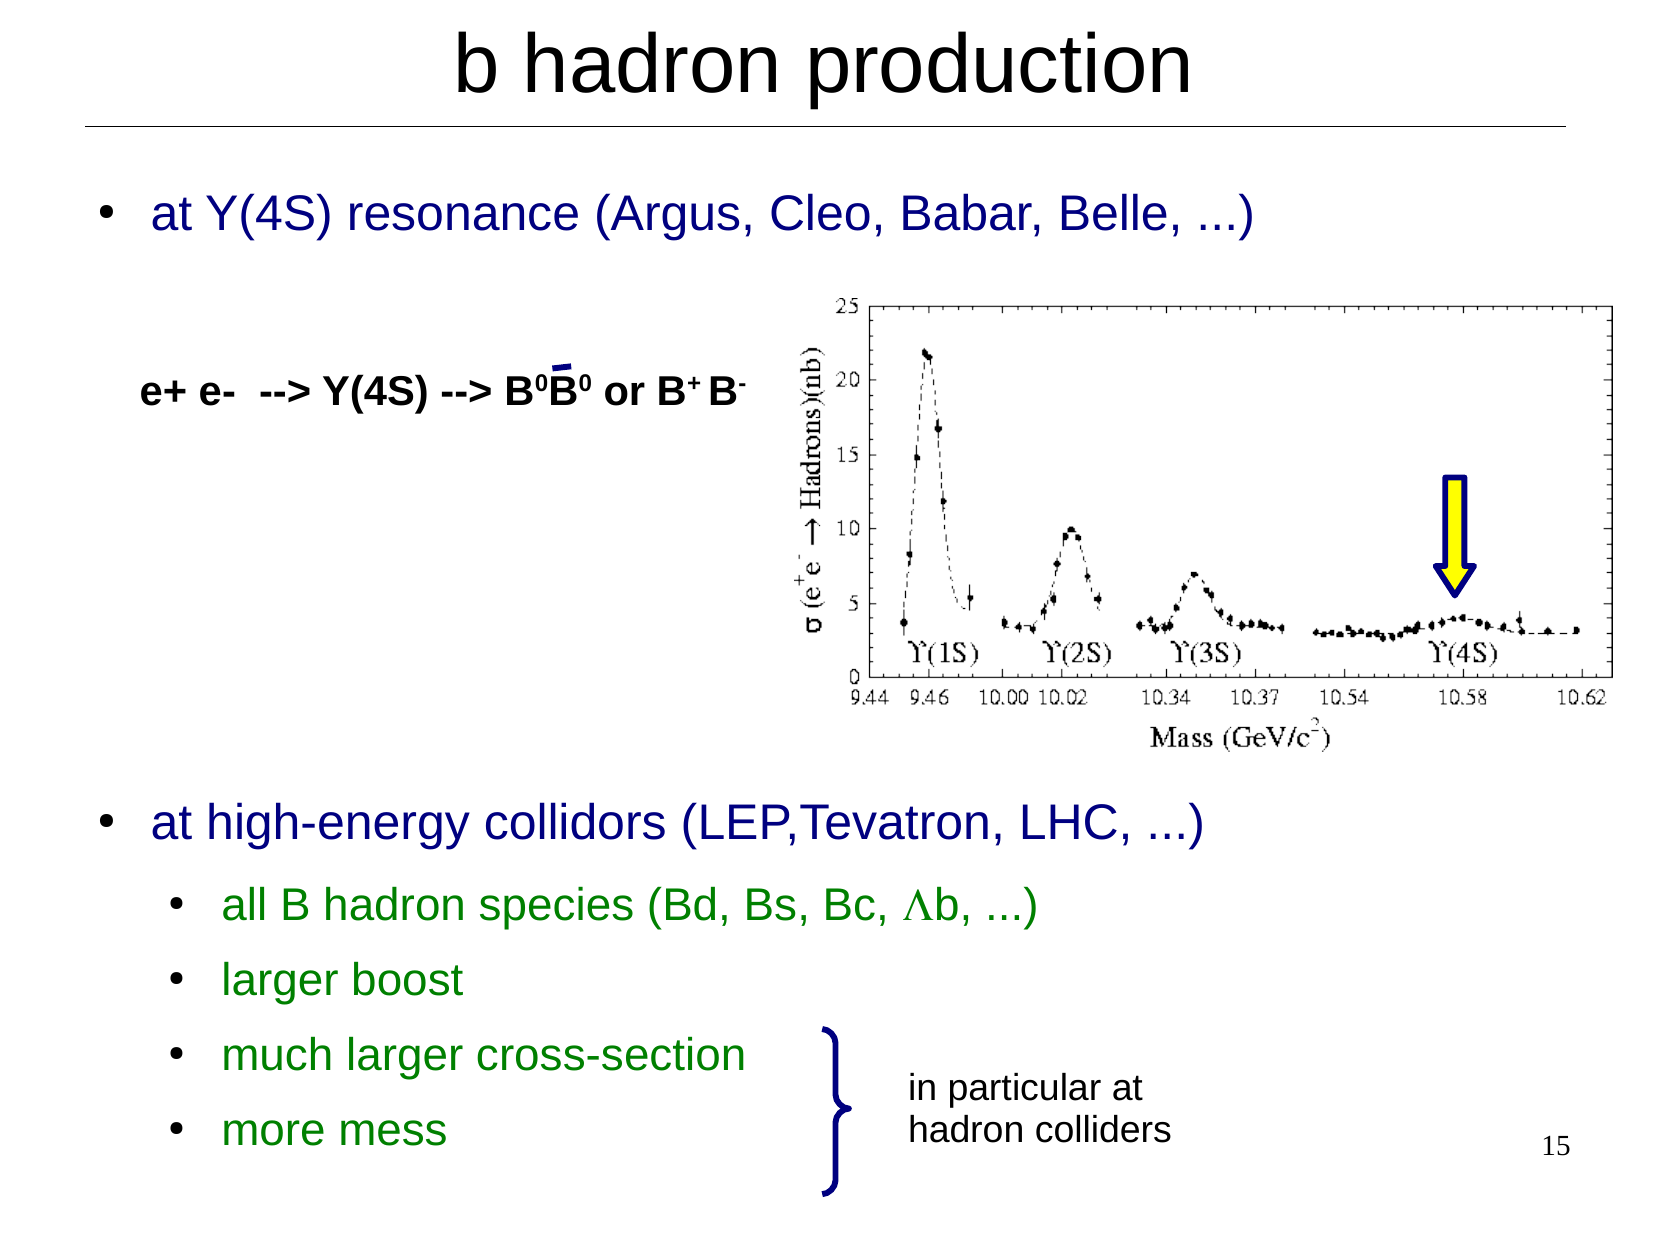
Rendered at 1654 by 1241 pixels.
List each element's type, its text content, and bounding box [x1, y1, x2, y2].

text_box in particular at hadron colliders [893, 1058, 1215, 1158]
text_box e+ e- --> Y(4S) --> B0B0 or B+ B- [124, 360, 763, 422]
text_box [1435, 477, 1475, 596]
picture [794, 298, 1613, 752]
list at Y(4S) resonance (Argus, Cleo, Babar, Belle, ...) [79, 185, 1568, 272]
list at high-energy collidors (LEP,Tevatron, LHC, ...) all B hadron species (Bd, Bs, Bc, Lb, ...) larger boost much larger cross-section more mess [79, 793, 1568, 1164]
title b hadron production [79, 5, 1568, 121]
